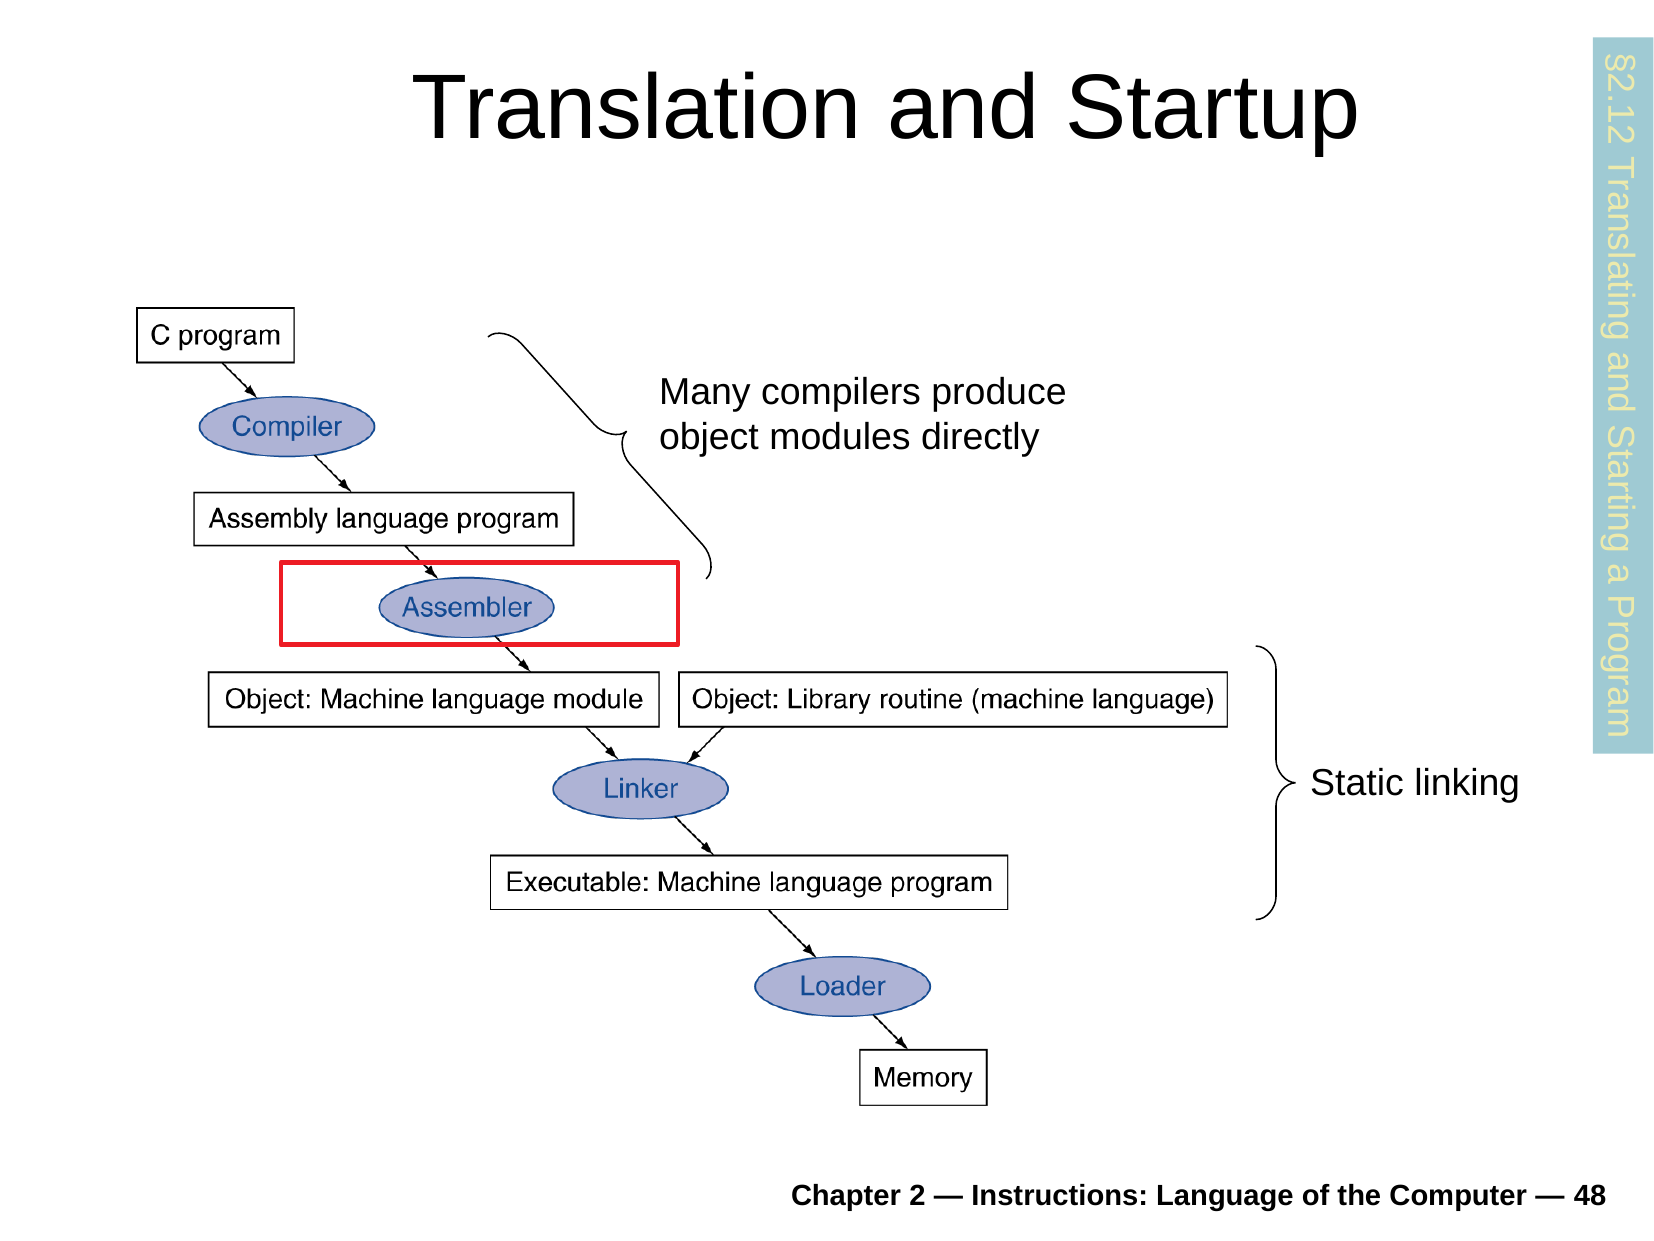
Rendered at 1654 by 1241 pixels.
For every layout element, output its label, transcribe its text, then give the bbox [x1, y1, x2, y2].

text_box Many compilers produce object modules directly [644, 359, 1140, 466]
text_box Static linking [1295, 750, 1577, 811]
text_box Chapter 2 — Instructions: Language of the Computer — <number> [305, 1153, 1622, 1219]
title Translation and Startup [123, 26, 1618, 165]
picture [136, 307, 1228, 1106]
text_box §2.12 Translating and Starting a Program [1592, 37, 1654, 754]
